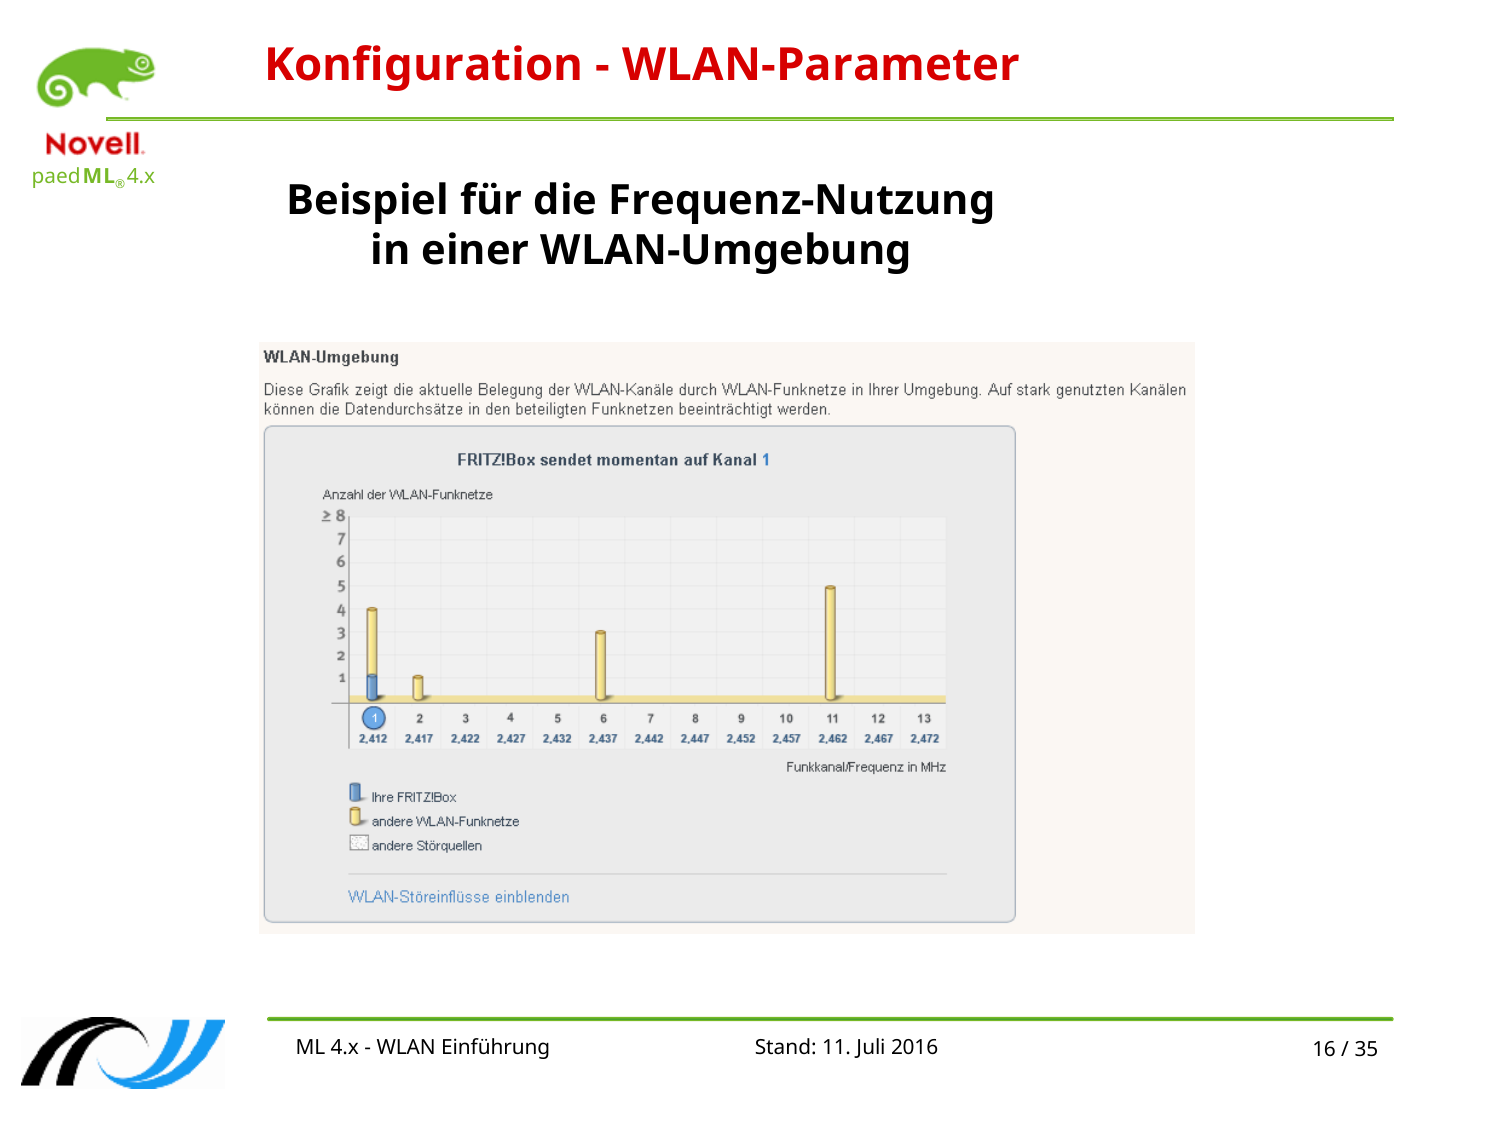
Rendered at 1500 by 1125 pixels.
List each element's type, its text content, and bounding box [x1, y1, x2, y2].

text_box Beispiel für die Frequenz-Nutzung in einer WLAN-Umgebung [271, 165, 1028, 281]
picture [259, 342, 1195, 934]
picture [21, 1017, 225, 1089]
picture [24, 32, 167, 175]
title Konfiguration - WLAN-Parameter [232, 12, 1388, 113]
